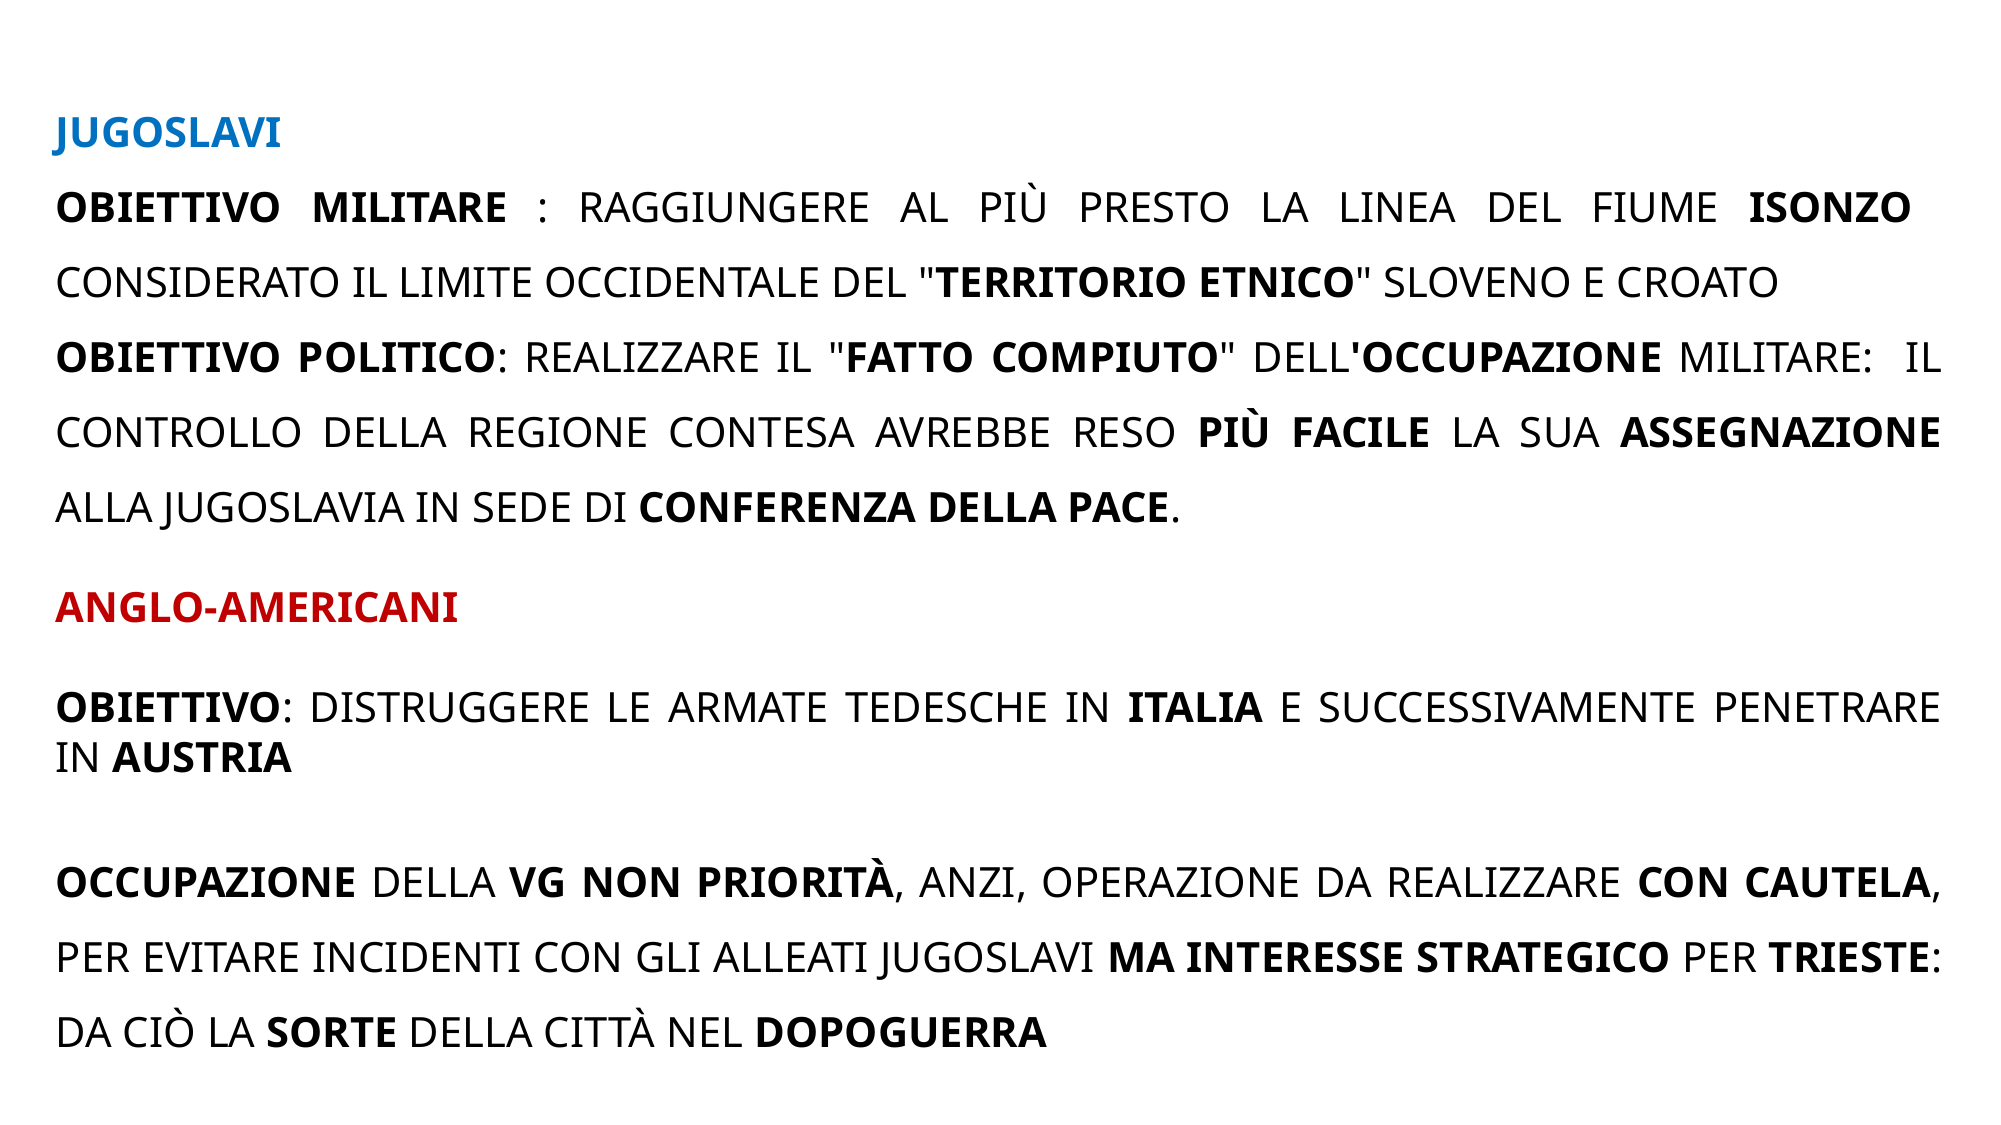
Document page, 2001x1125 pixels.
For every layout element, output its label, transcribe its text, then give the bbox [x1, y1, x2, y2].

text_box JUGOSLAVI OBIETTIVO MILITARE : RAGGIUNGERE AL PIÙ PRESTO LA LINEA DEL FIUME ISONZO CONSIDERATO IL LIMITE OCCIDENTALE DEL "TERRITORIO ETNICO" SLOVENO E CROATO OBIETTIVO POLITICO: REALIZZARE IL "FATTO COMPIUTO" DELL'OCCUPAZIONE MILITARE: IL CONTROLLO DELLA REGIONE CONTESA AVREBBE RESO PIÙ FACILE LA SUA ASSEGNAZIONE ALLA JUGOSLAVIA IN SEDE DI CONFERENZA DELLA PACE. ANGLO-AMERICANI OBIETTIVO: DISTRUGGERE LE ARMATE TEDESCHE IN ITALIA E SUCCESSIVAMENTE PENETRARE IN AUSTRIA OCCUPAZIONE DELLA VG NON PRIORITÀ, ANZI, OPERAZIONE DA REALIZZARE CON CAUTELA, PER EVITARE INCIDENTI CON GLI ALLEATI JUGOSLAVI MA INTERESSE STRATEGICO PER TRIESTE: DA CIÒ LA SORTE DELLA CITTÀ NEL DOPOGUERRA [40, 72, 1960, 1125]
